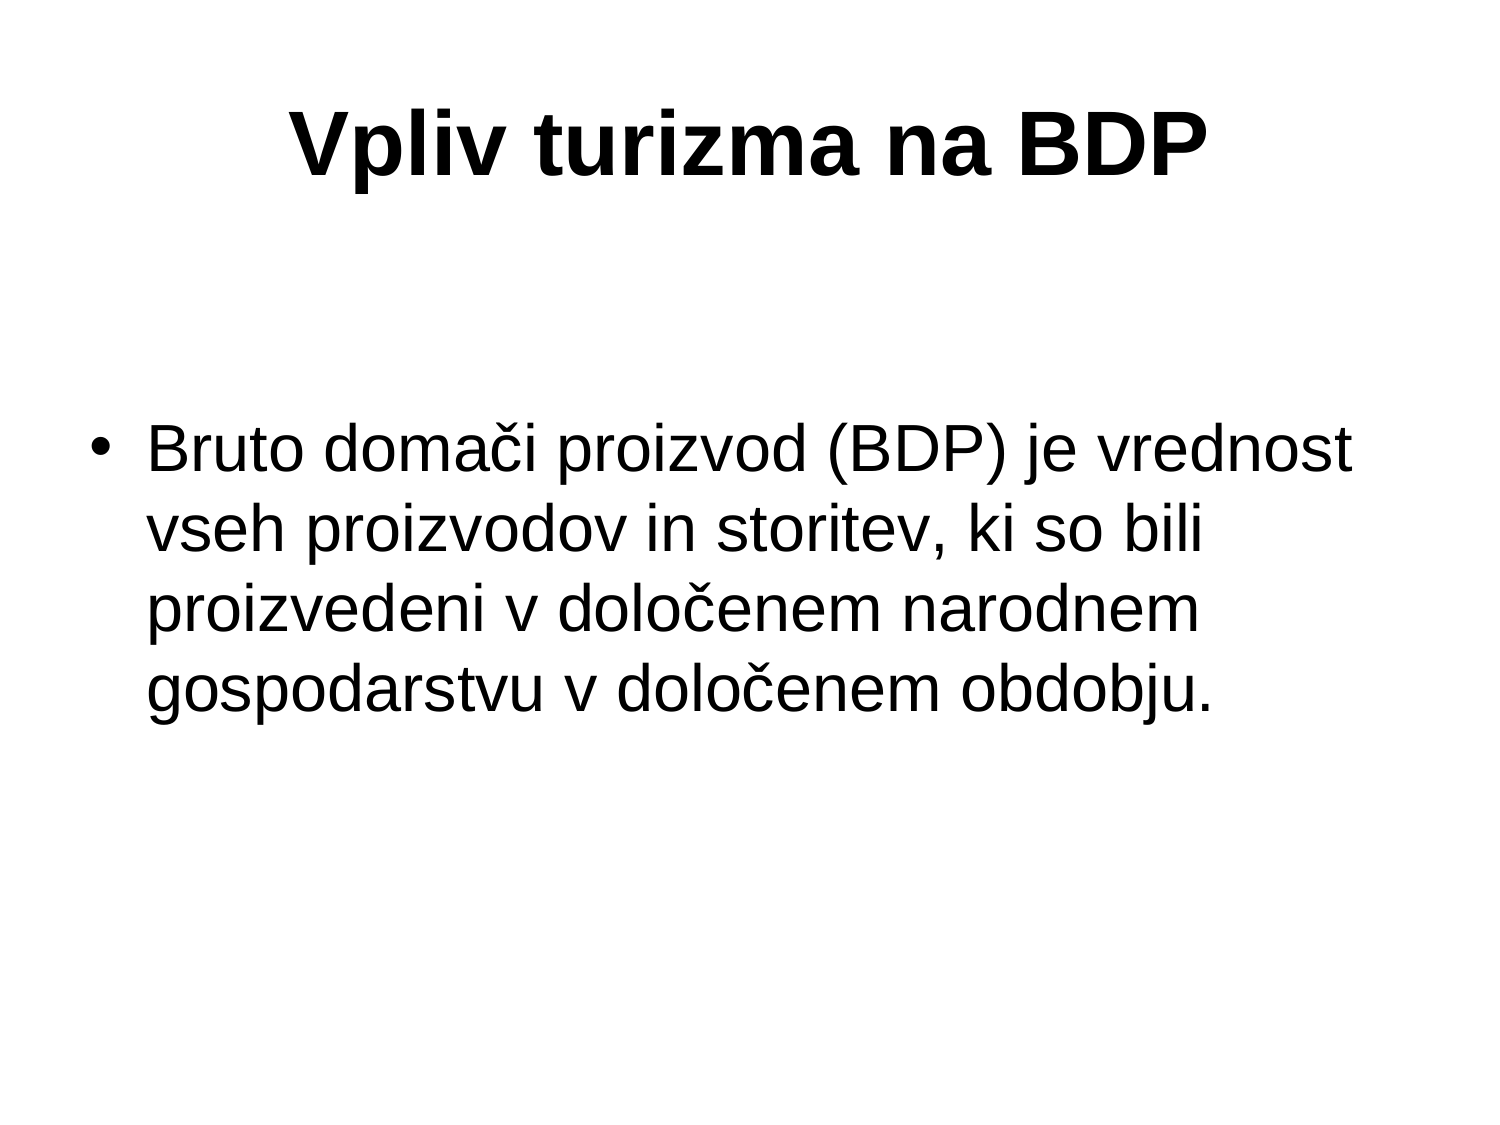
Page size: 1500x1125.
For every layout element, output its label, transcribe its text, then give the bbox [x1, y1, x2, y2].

title Vpliv turizma na BDP [75, 45, 1426, 233]
list Bruto domači proizvod (BDP) je vrednost vseh proizvodov in storitev, ki so bili proizvedeni v določenem narodnem gospodarstvu v določenem obdobju. [75, 397, 1426, 1006]
